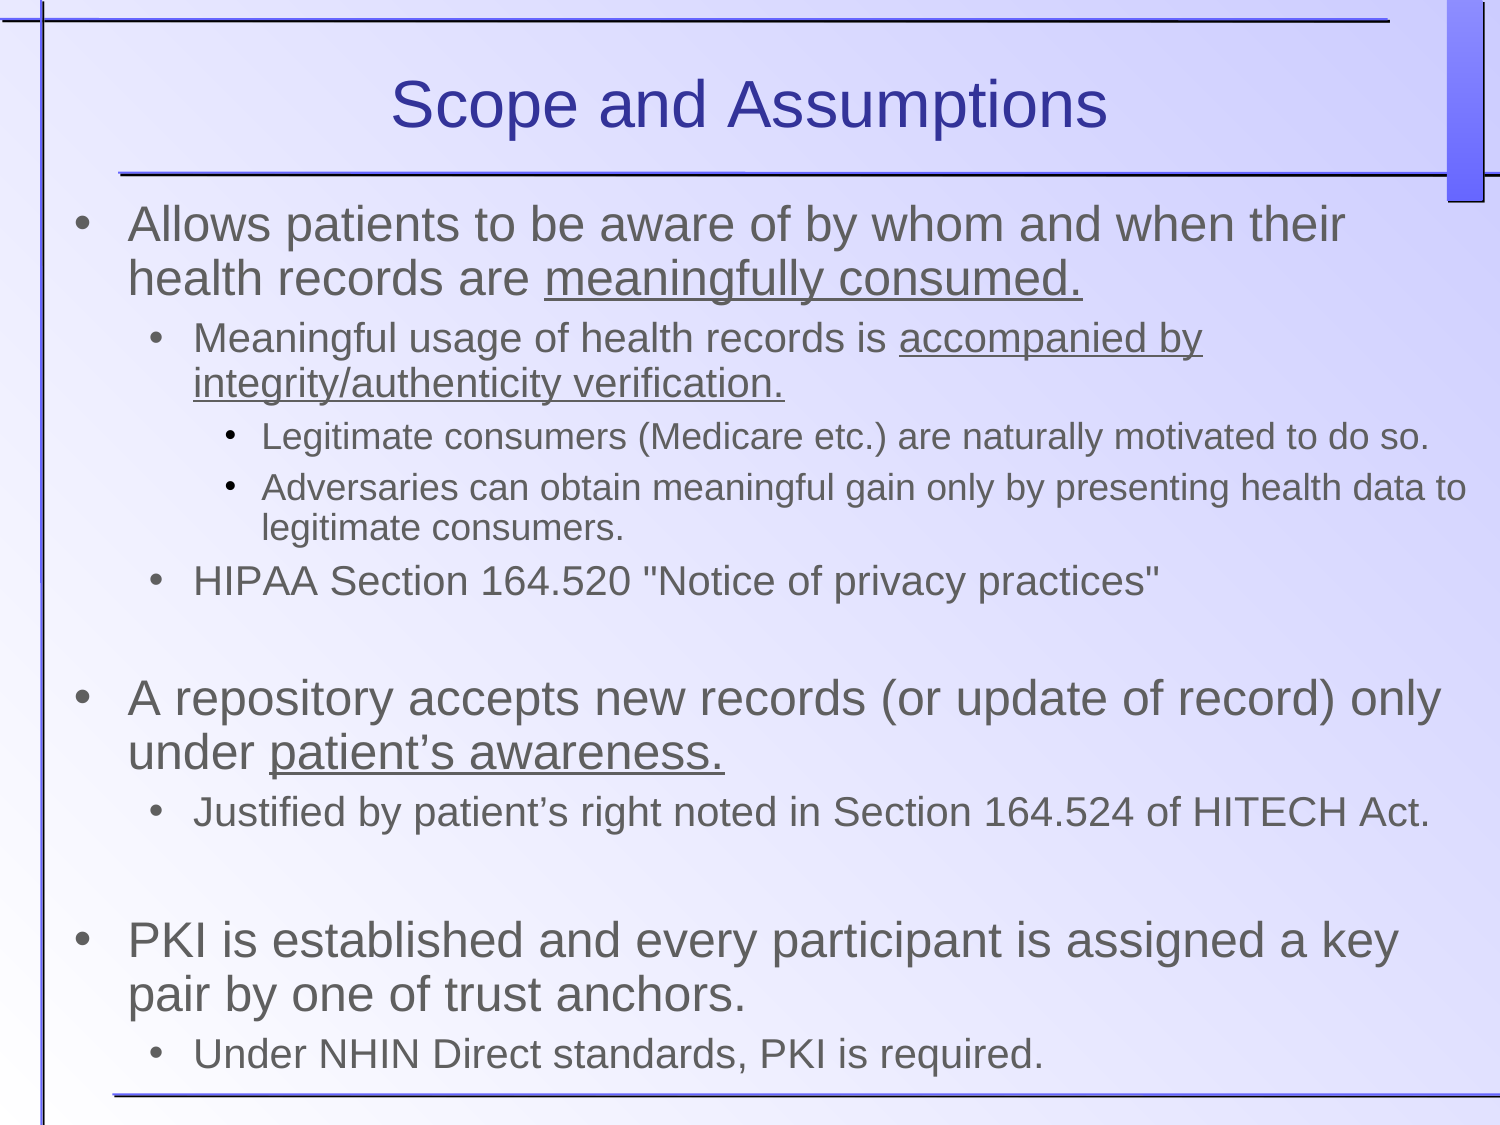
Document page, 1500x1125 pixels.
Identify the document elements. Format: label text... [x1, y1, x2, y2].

text_box Scope and Assumptions [75, 7, 1426, 190]
text_box Allows patients to be aware of by whom and when their health records are meaningfully consumed. Meaningful usage of health records is accompanied by integrity/authenticity verification. Legitimate consumers (Medicare etc.) are naturally motivated to do so. Adversaries can obtain meaningful gain only by presenting health data to legitimate consumers. HIPAA Section 164.520 "Notice of privacy practices" A repository accepts new records (or update of record) only under patient’s awareness. Justified by patient’s right noted in Section 164.524 of HITECH Act. PKI is established and every participant is assigned a key pair by one of trust anchors. Under NHIN Direct standards, PKI is required. [59, 190, 1483, 1125]
